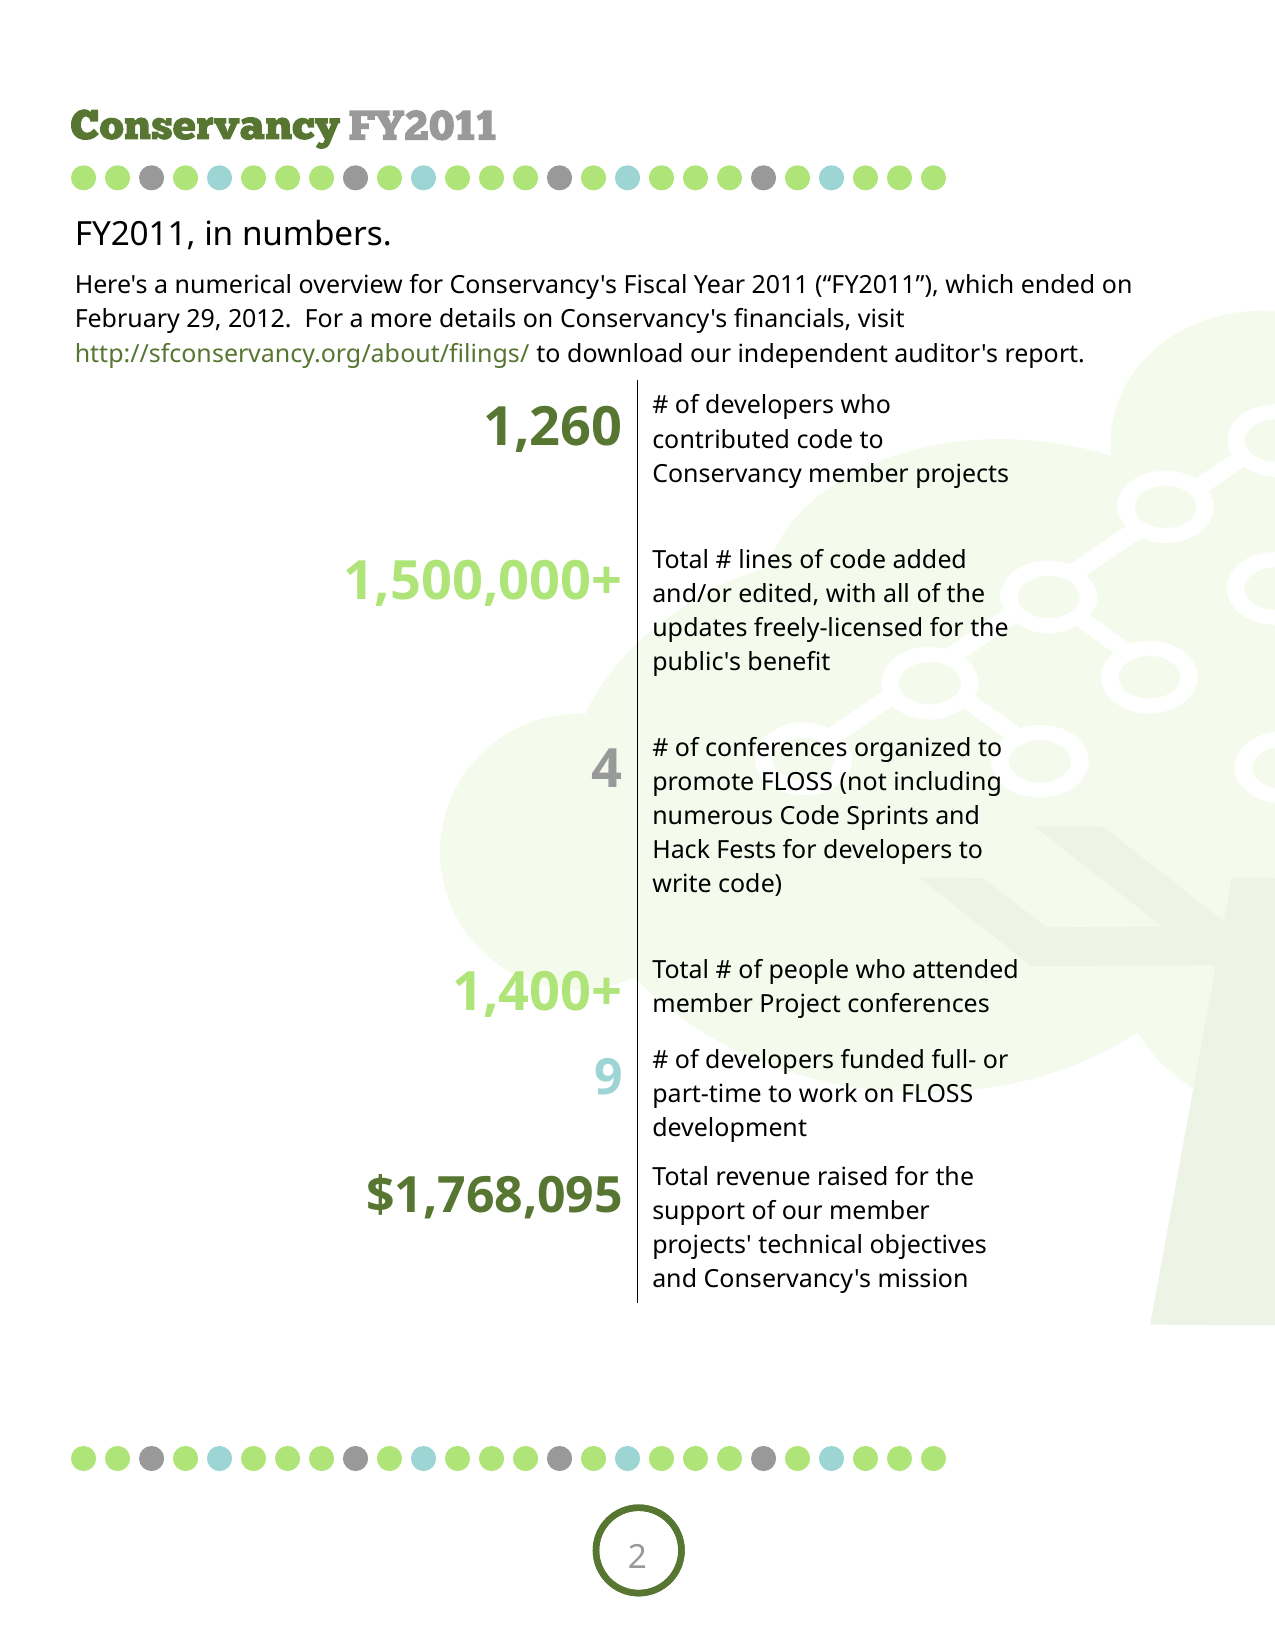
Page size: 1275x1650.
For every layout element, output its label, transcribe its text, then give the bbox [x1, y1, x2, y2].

table_header # of developers who contributed code to Conservancy member projects [638, 380, 1038, 534]
table_cell Total # of people who attended member Project conferences [638, 944, 1038, 1034]
list FY2011, in numbers. Here's a numerical overview for Conservancy's Fiscal Year 2011 (“FY2011”), which ended on February 29, 2012. For a more details on Conservancy's financials, visit http://sfconservancy.org/about/filings/ to download our independent auditor's report. [74, 210, 1171, 346]
table_cell # of conferences organized to promote FLOSS (not including numerous Code Sprints and Hack Fests for developers to write code) [638, 722, 1038, 944]
table_cell 4 [237, 722, 637, 944]
table_cell 1,400+ [237, 944, 637, 1034]
table_cell # of developers funded full- or part-time to work on FLOSS development [638, 1034, 1038, 1151]
table_cell Total revenue raised for the support of our member projects' technical objectives and Conservancy's mission [638, 1151, 1038, 1303]
table_cell $1,768,095 [237, 1151, 637, 1303]
table_header 1,260 [237, 380, 637, 534]
table_cell 9 [237, 1034, 637, 1151]
table_cell 1,500,000+ [237, 534, 637, 722]
table_cell Total # lines of code added and/or edited, with all of the updates freely-licensed for the public's benefit [638, 534, 1038, 722]
